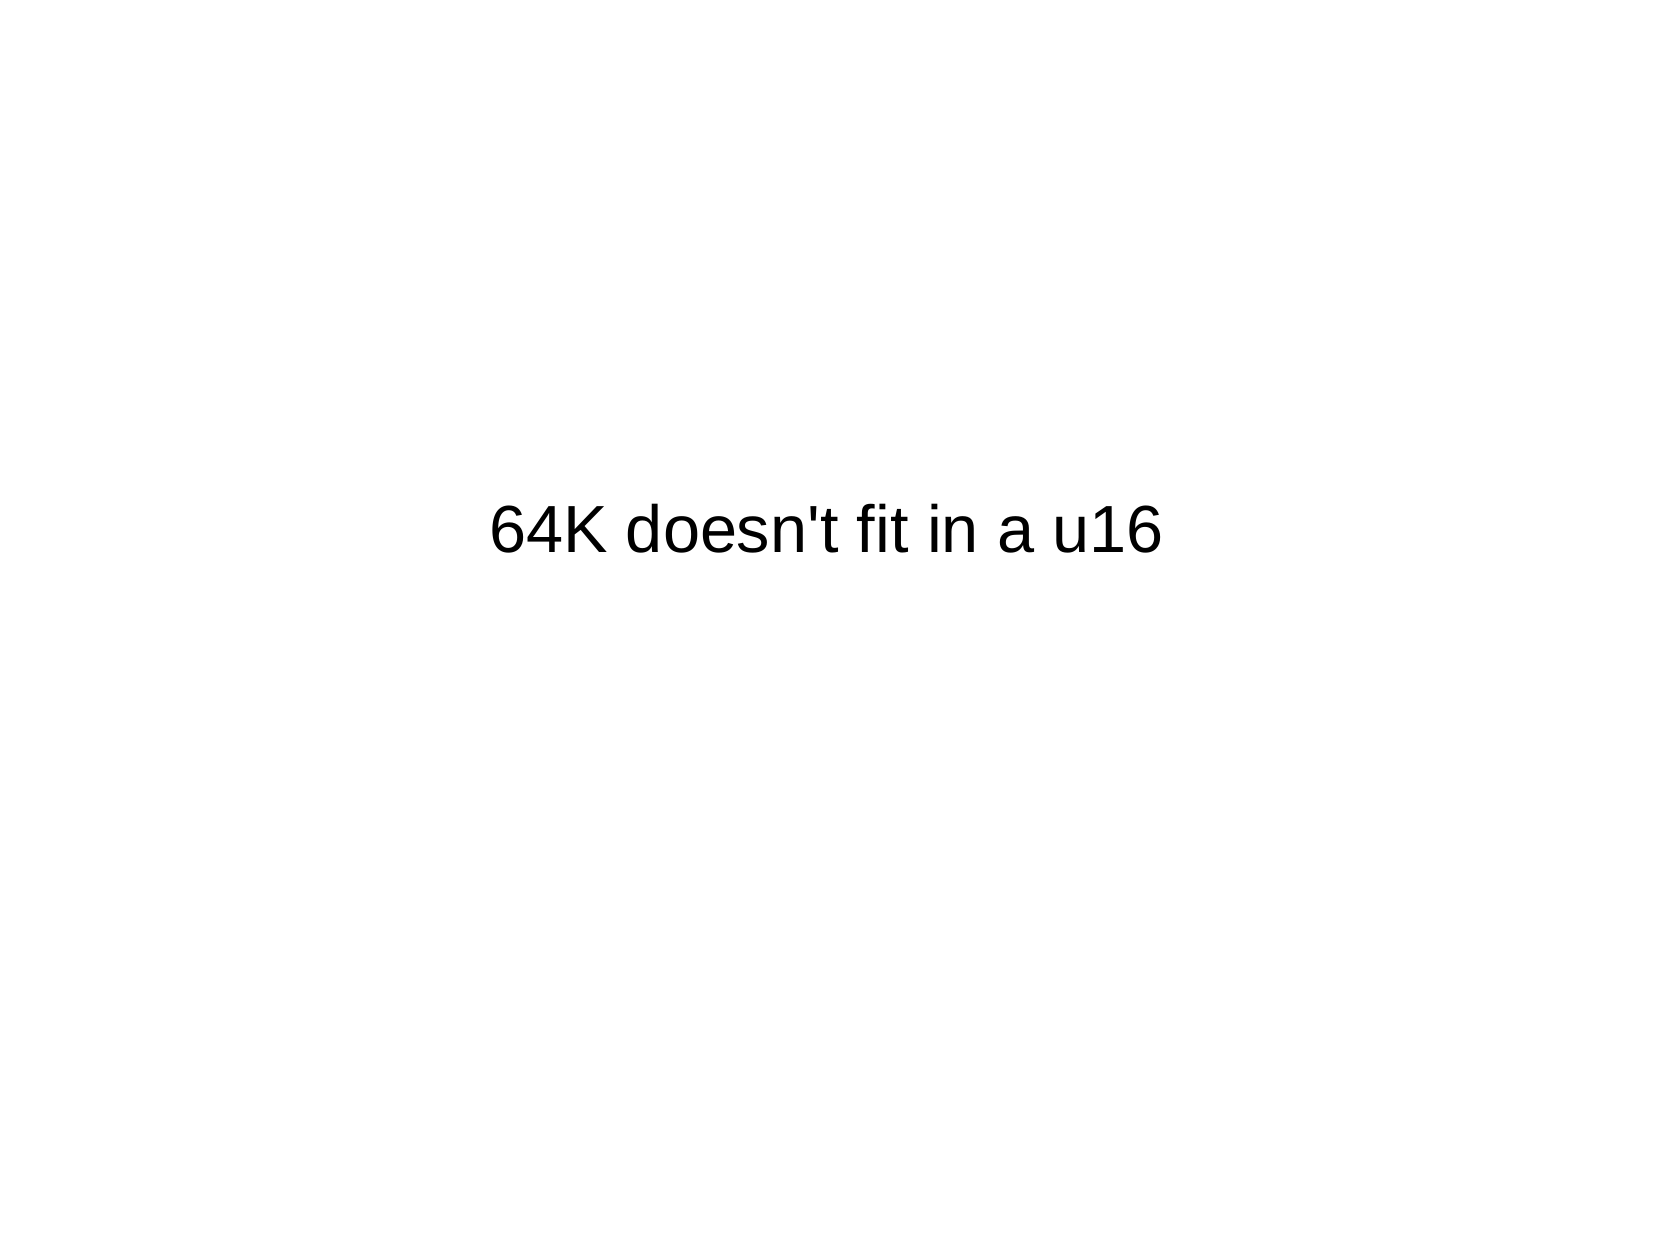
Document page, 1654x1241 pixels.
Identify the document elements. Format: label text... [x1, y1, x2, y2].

subtitle 64K doesn't fit in a u16 [82, 49, 1571, 1010]
